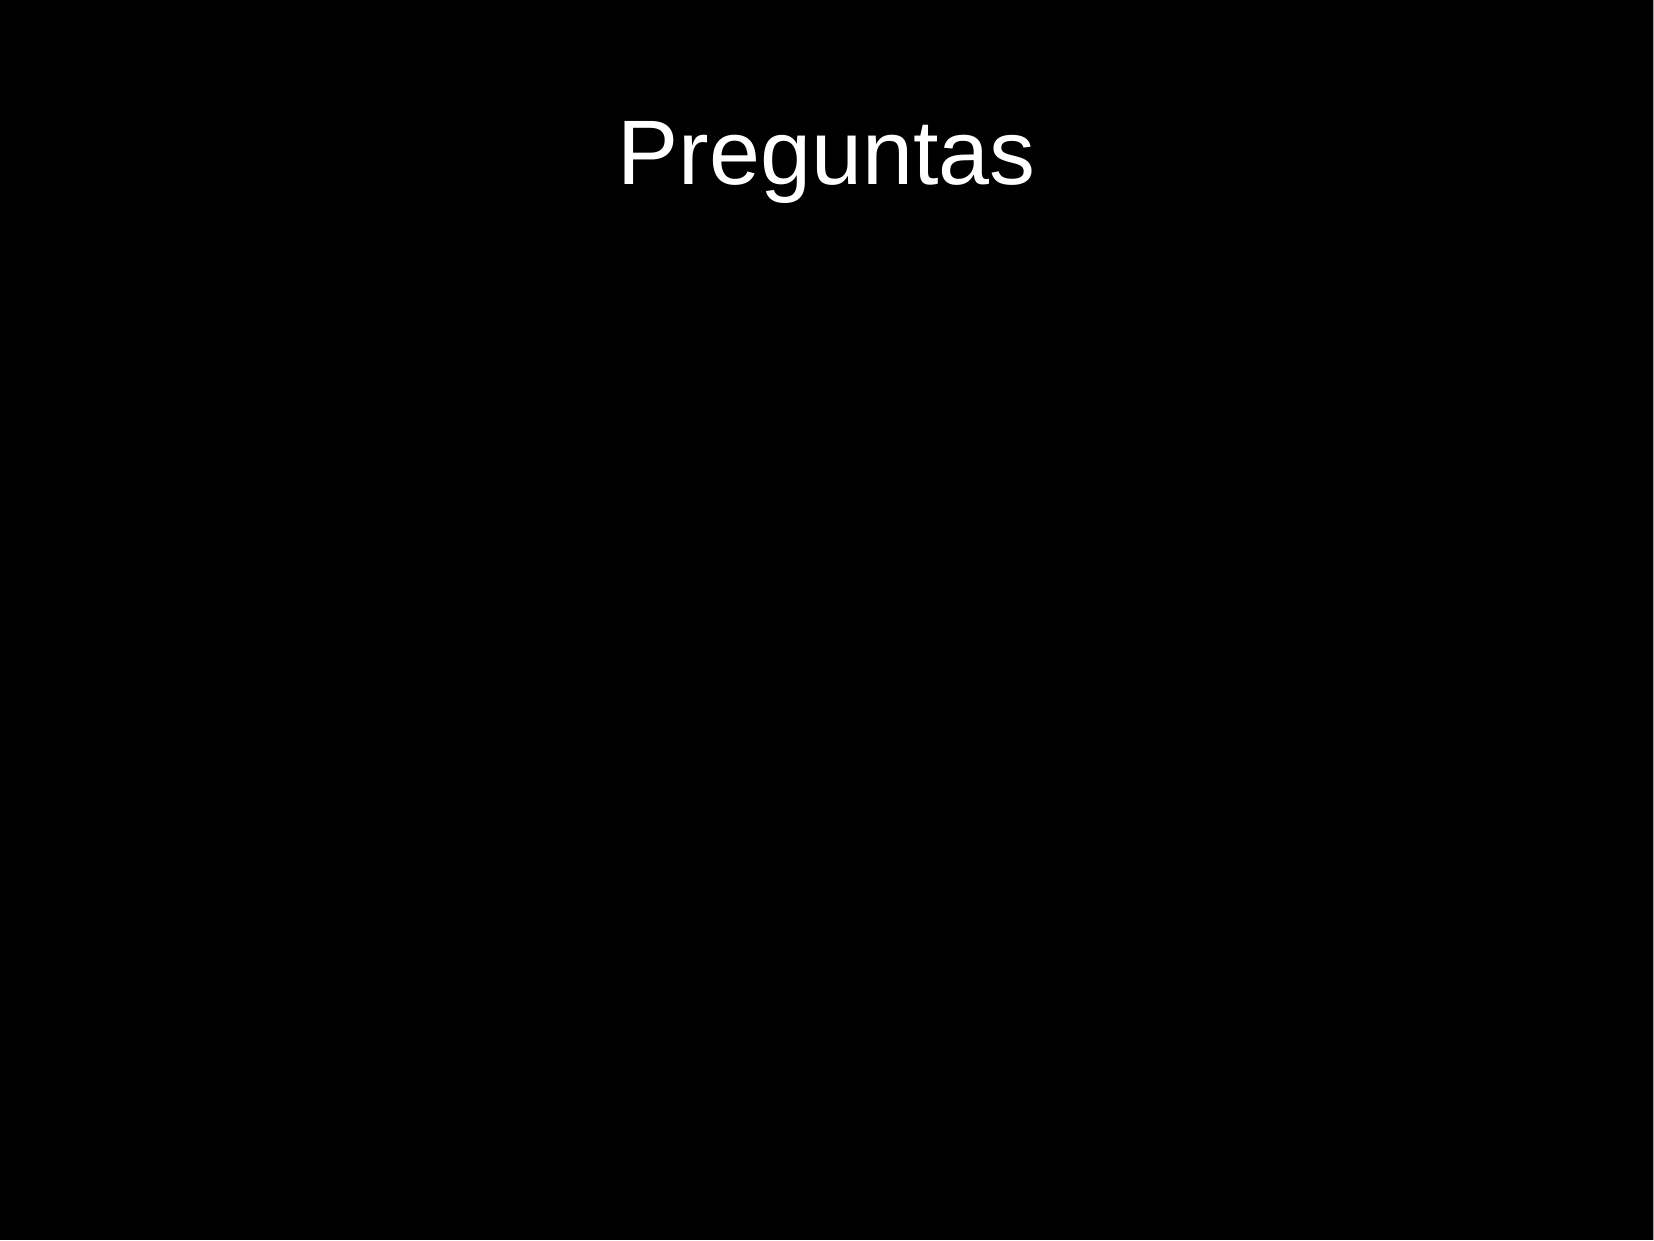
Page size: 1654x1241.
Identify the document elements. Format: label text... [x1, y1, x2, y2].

title Preguntas [82, 49, 1571, 257]
